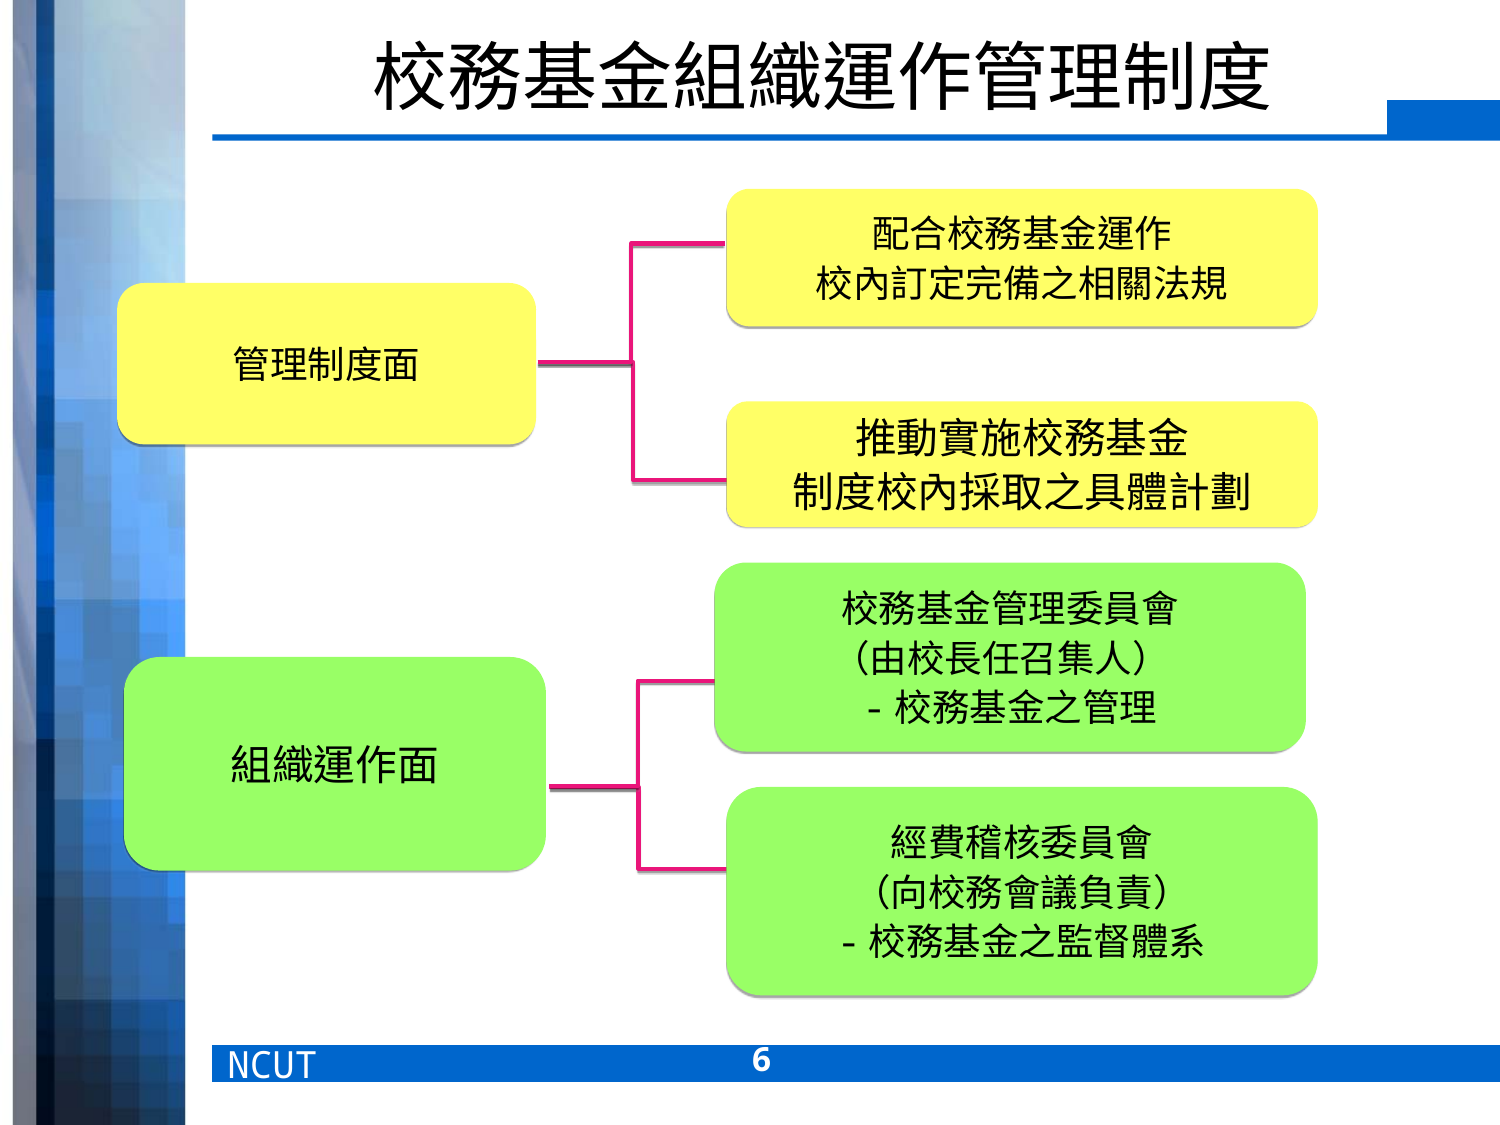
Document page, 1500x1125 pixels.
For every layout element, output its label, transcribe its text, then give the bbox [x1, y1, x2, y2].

text_box 配合校務基金運作 校內訂定完備之相關法規 [726, 188, 1318, 327]
text_box 經費稽核委員會 （向校務會議負責） -校務基金之監督體系 [726, 786, 1318, 996]
text_box 組織運作面 [123, 656, 546, 871]
text_box 校務基金管理委員會 （由校長任召集人） -校務基金之管理 [714, 562, 1306, 752]
text_box 管理制度面 [117, 282, 537, 445]
text_box 推動實施校務基金 制度校內採取之具體計劃 [726, 401, 1318, 528]
title 校務基金組織運作管理制度 [183, 12, 1500, 138]
